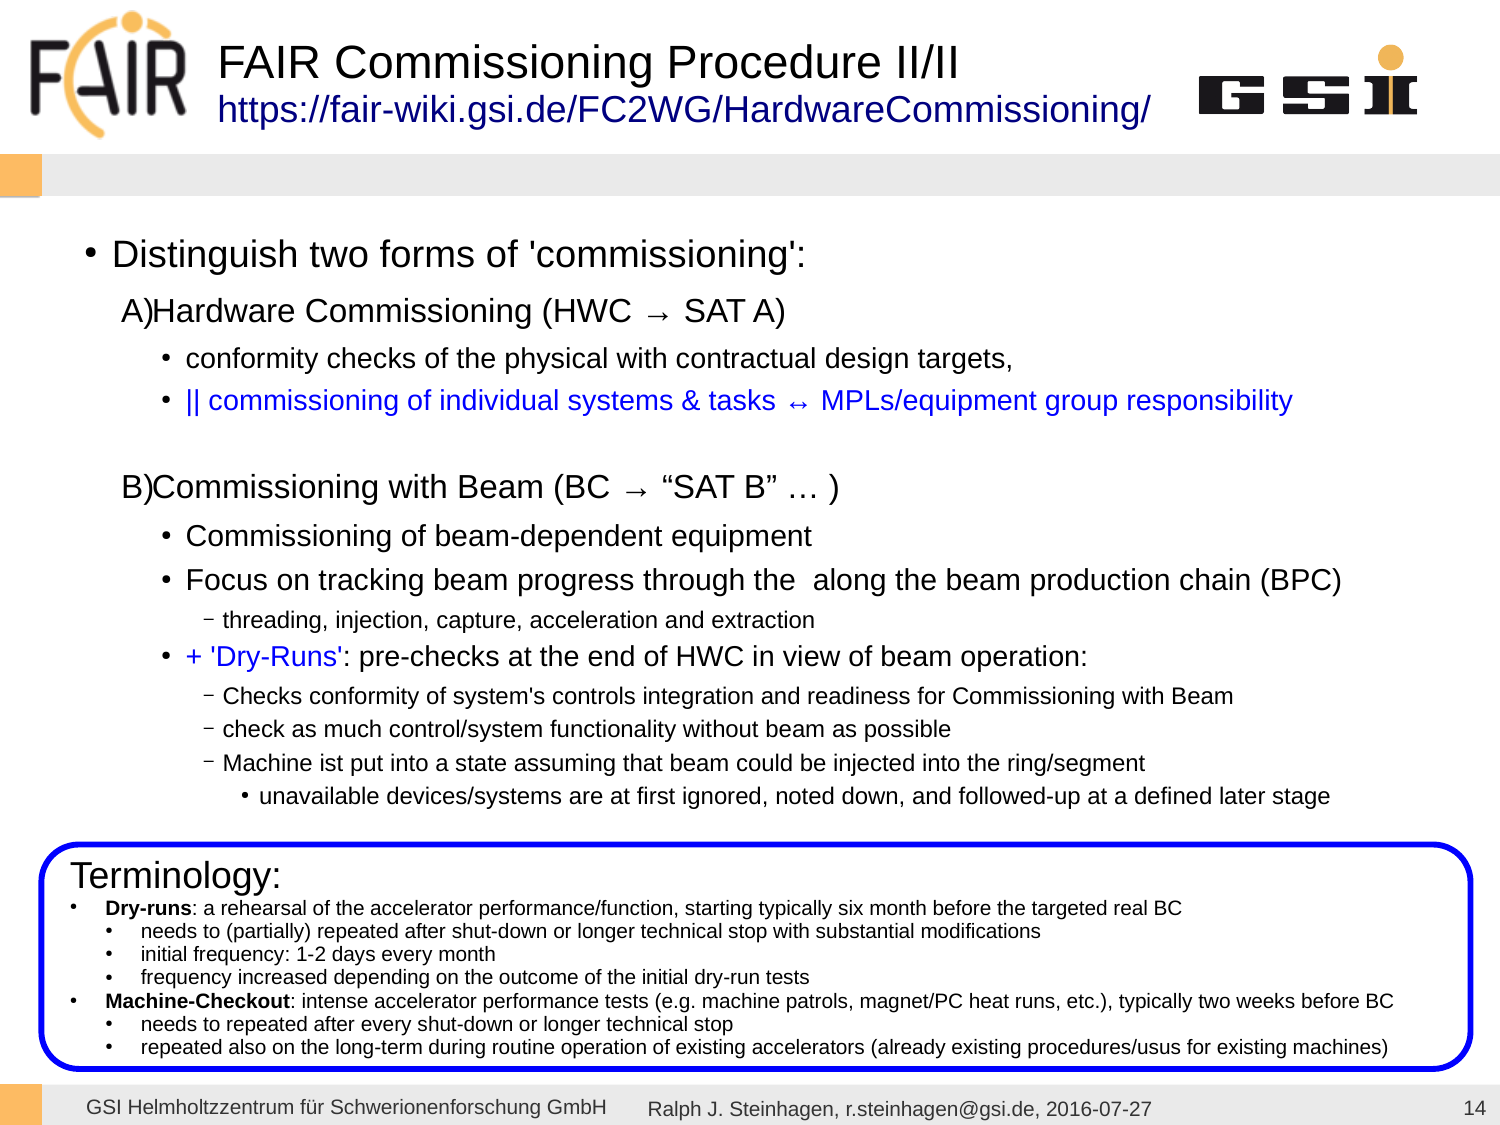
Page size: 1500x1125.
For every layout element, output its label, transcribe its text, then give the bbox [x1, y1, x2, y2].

title FAIR Commissioning Procedure II/II https://fair-wiki.gsi.de/FC2WG/HardwareCommissioning/ [217, 20, 1180, 147]
picture [1197, 42, 1419, 117]
list Distinguish two forms of 'commissioning': Hardware Commissioning (HWC → SAT A) conformity checks of the physical with contractual design targets, || commissioning of individual systems & tasks ↔ MPLs/equipment group responsibility Commissioning with Beam (BC → “SAT B” … ) Commissioning of beam-dependent equipment Focus on tracking beam progress through the along the beam production chain (BPC) threading, injection, capture, acceleration and extraction + 'Dry-Runs': pre-checks at the end of HWC in view of beam operation: Checks conformity of system's controls integration and readiness for Commissioning with Beam check as much control/system functionality without beam as possible Machine ist put into a state assuming that beam could be injected into the ring/segment unavailable devices/systems are at first ignored, noted down, and followed-up at a defined later stage [75, 232, 1425, 821]
text_box Terminology: Dry-runs: a rehearsal of the accelerator performance/function, starting typically six month before the targeted real BC needs to (partially) repeated after shut-down or longer technical stop with substantial modifications initial frequency: 1-2 days every month frequency increased depending on the outcome of the initial dry-run tests Machine-Checkout: intense accelerator performance tests (e.g. machine patrols, magnet/PC heat runs, etc.), typically two weeks before BC needs to repeated after every shut-down or longer technical stop repeated also on the long-term during routine operation of existing accelerators (already existing procedures/usus for existing machines) [41, 844, 1471, 1069]
picture [30, 9, 187, 141]
